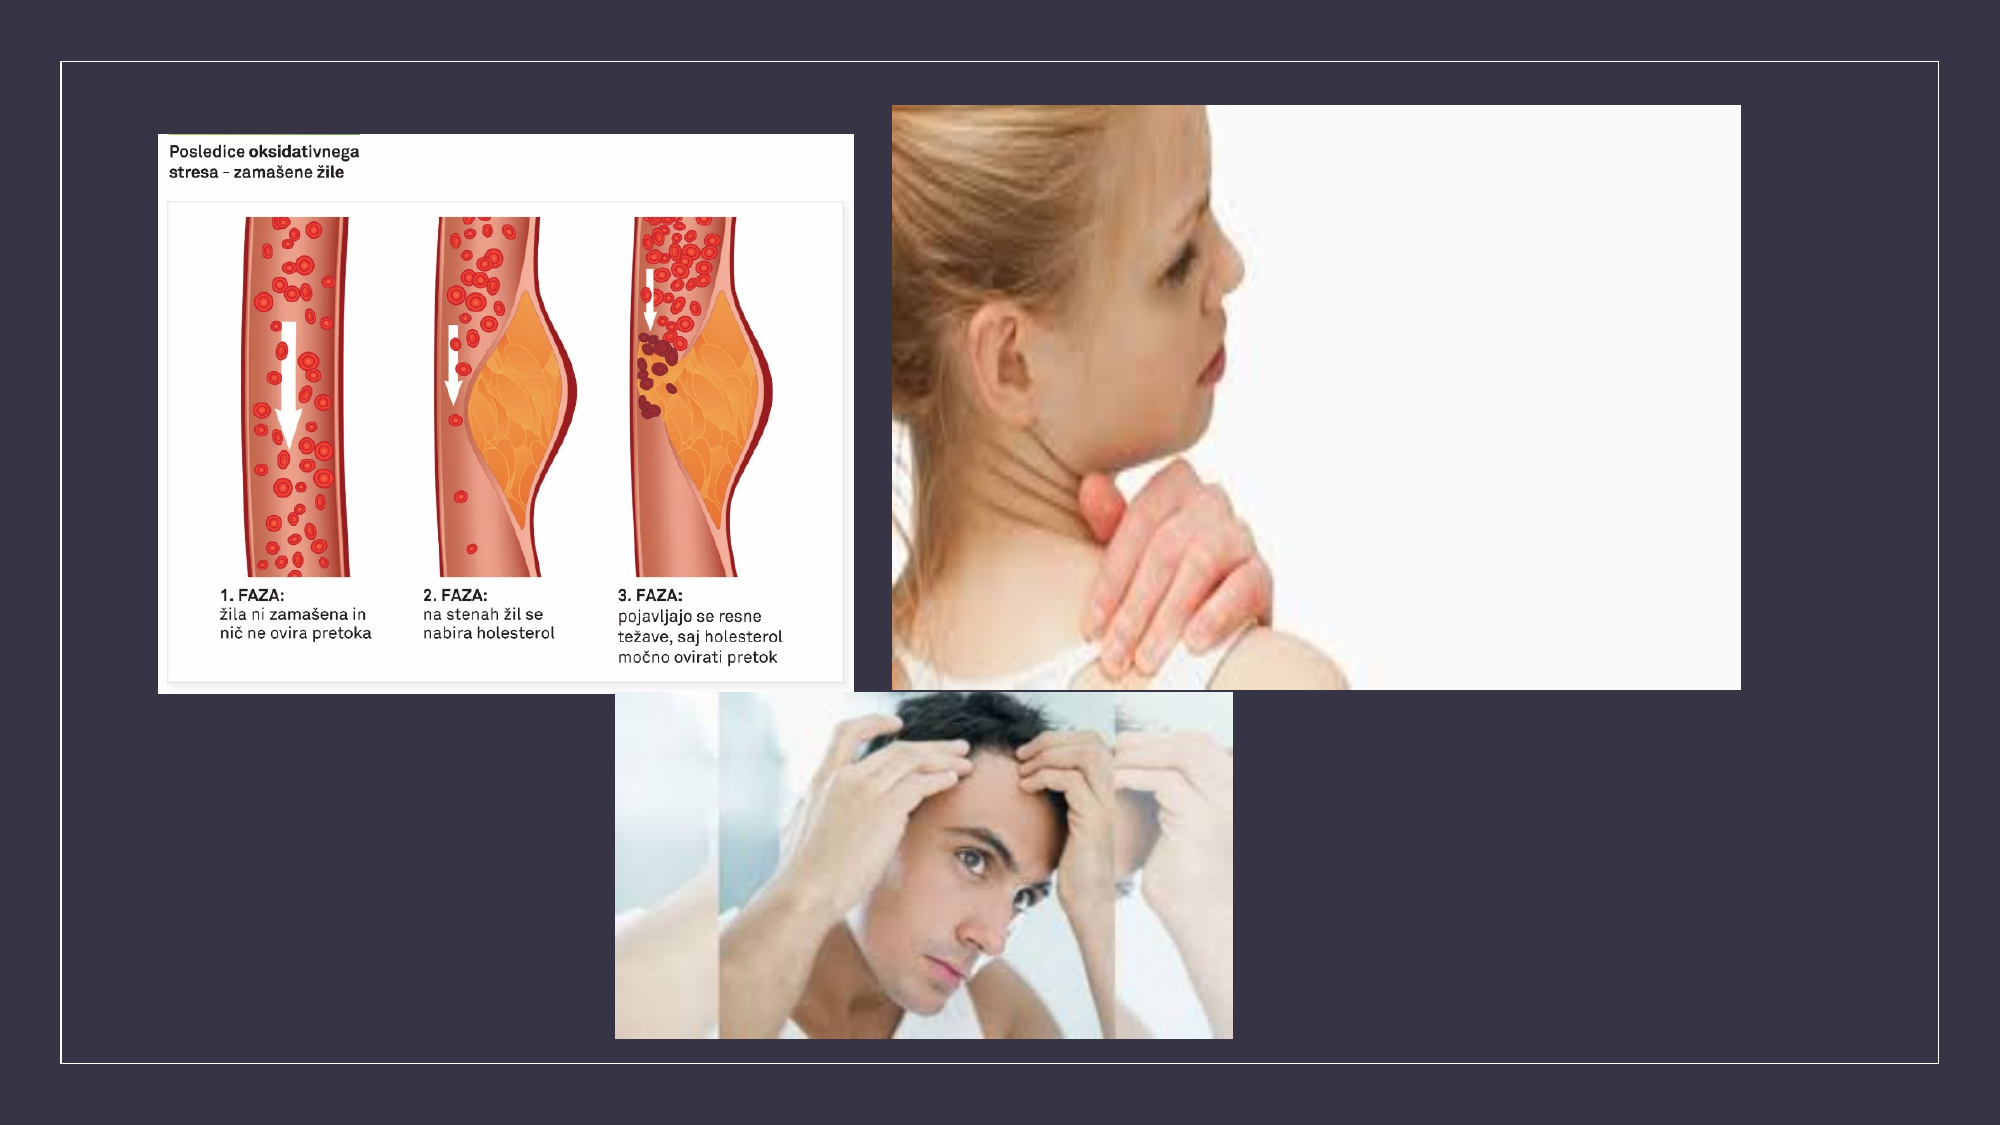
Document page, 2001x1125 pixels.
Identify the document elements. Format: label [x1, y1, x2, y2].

picture [158, 134, 1233, 1039]
picture [892, 105, 1741, 690]
